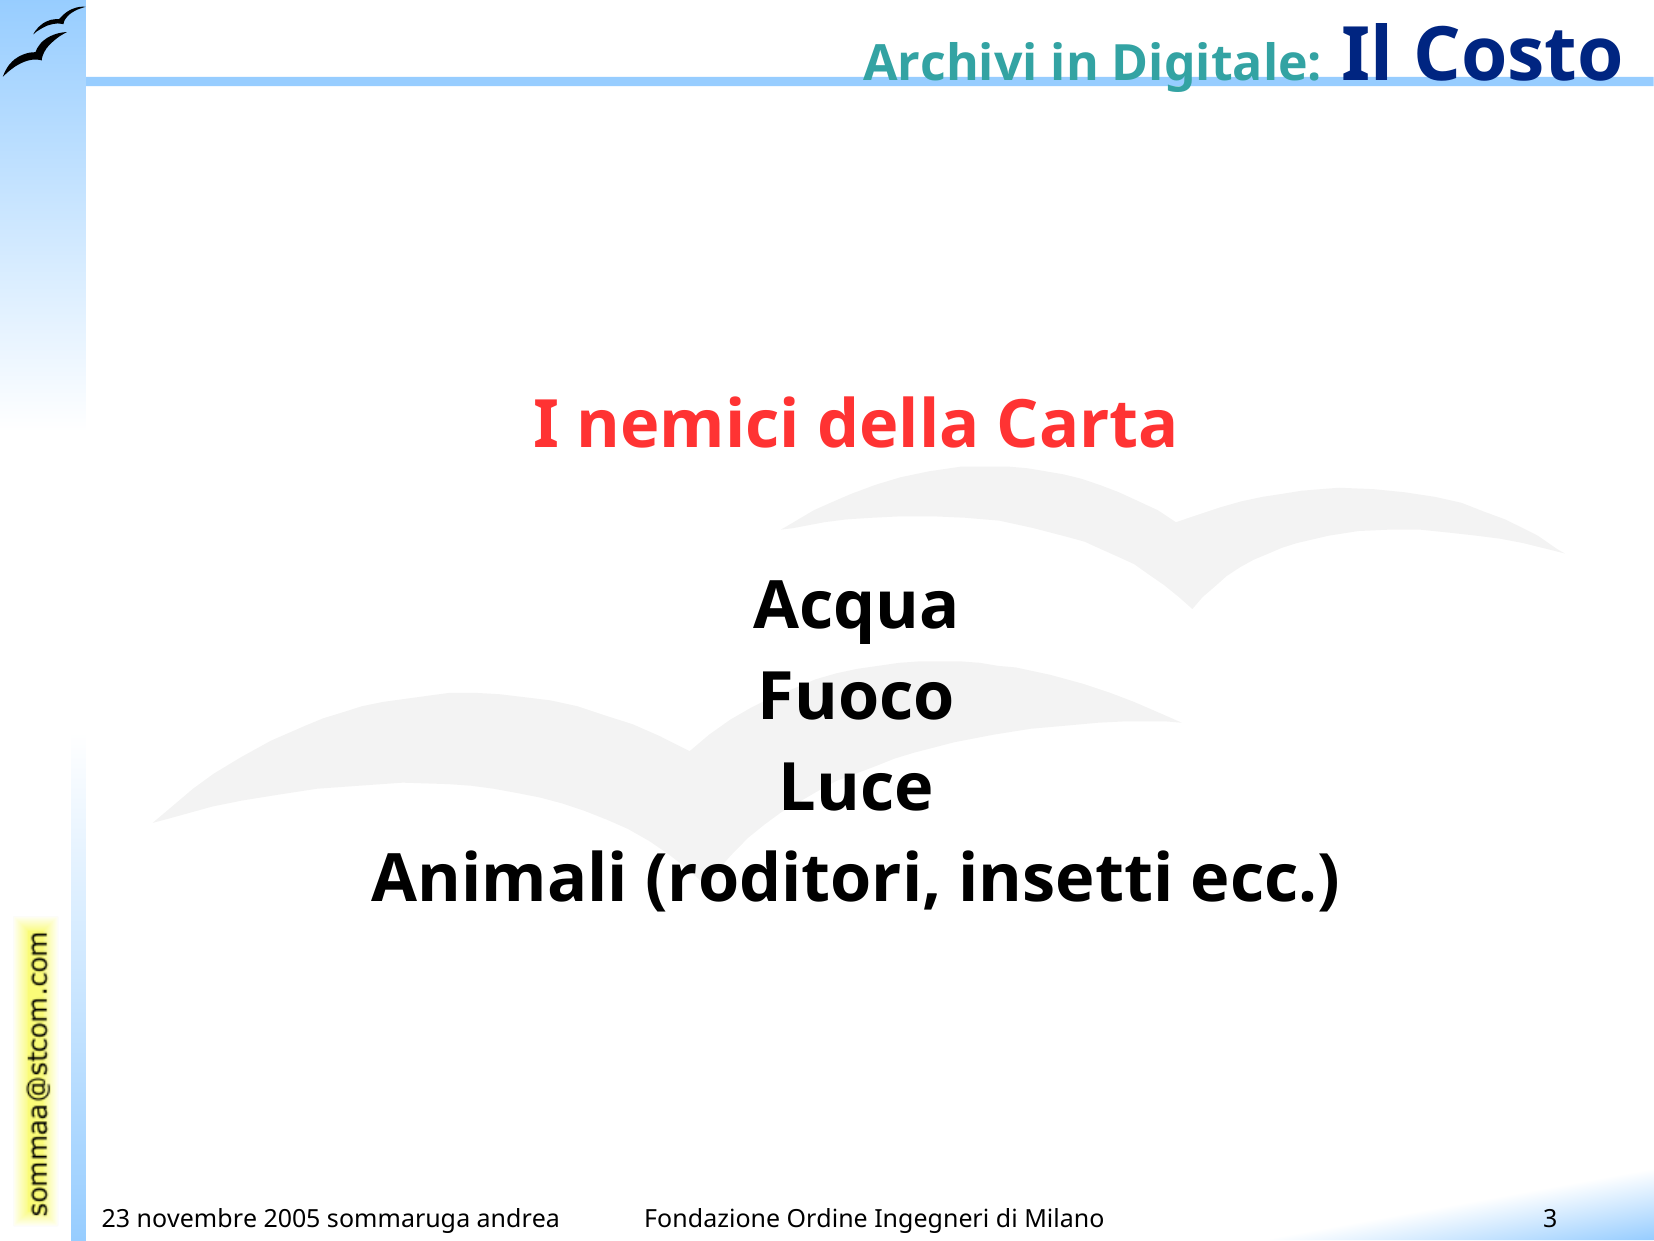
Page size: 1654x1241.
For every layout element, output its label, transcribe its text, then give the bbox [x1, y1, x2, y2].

subtitle I nemici della Carta Acqua Fuoco Luce Animali (roditori, insetti ecc.) [85, 134, 1628, 1163]
picture [12, 915, 60, 1228]
title Archivi in Digitale: Il Costo [85, 0, 1654, 104]
